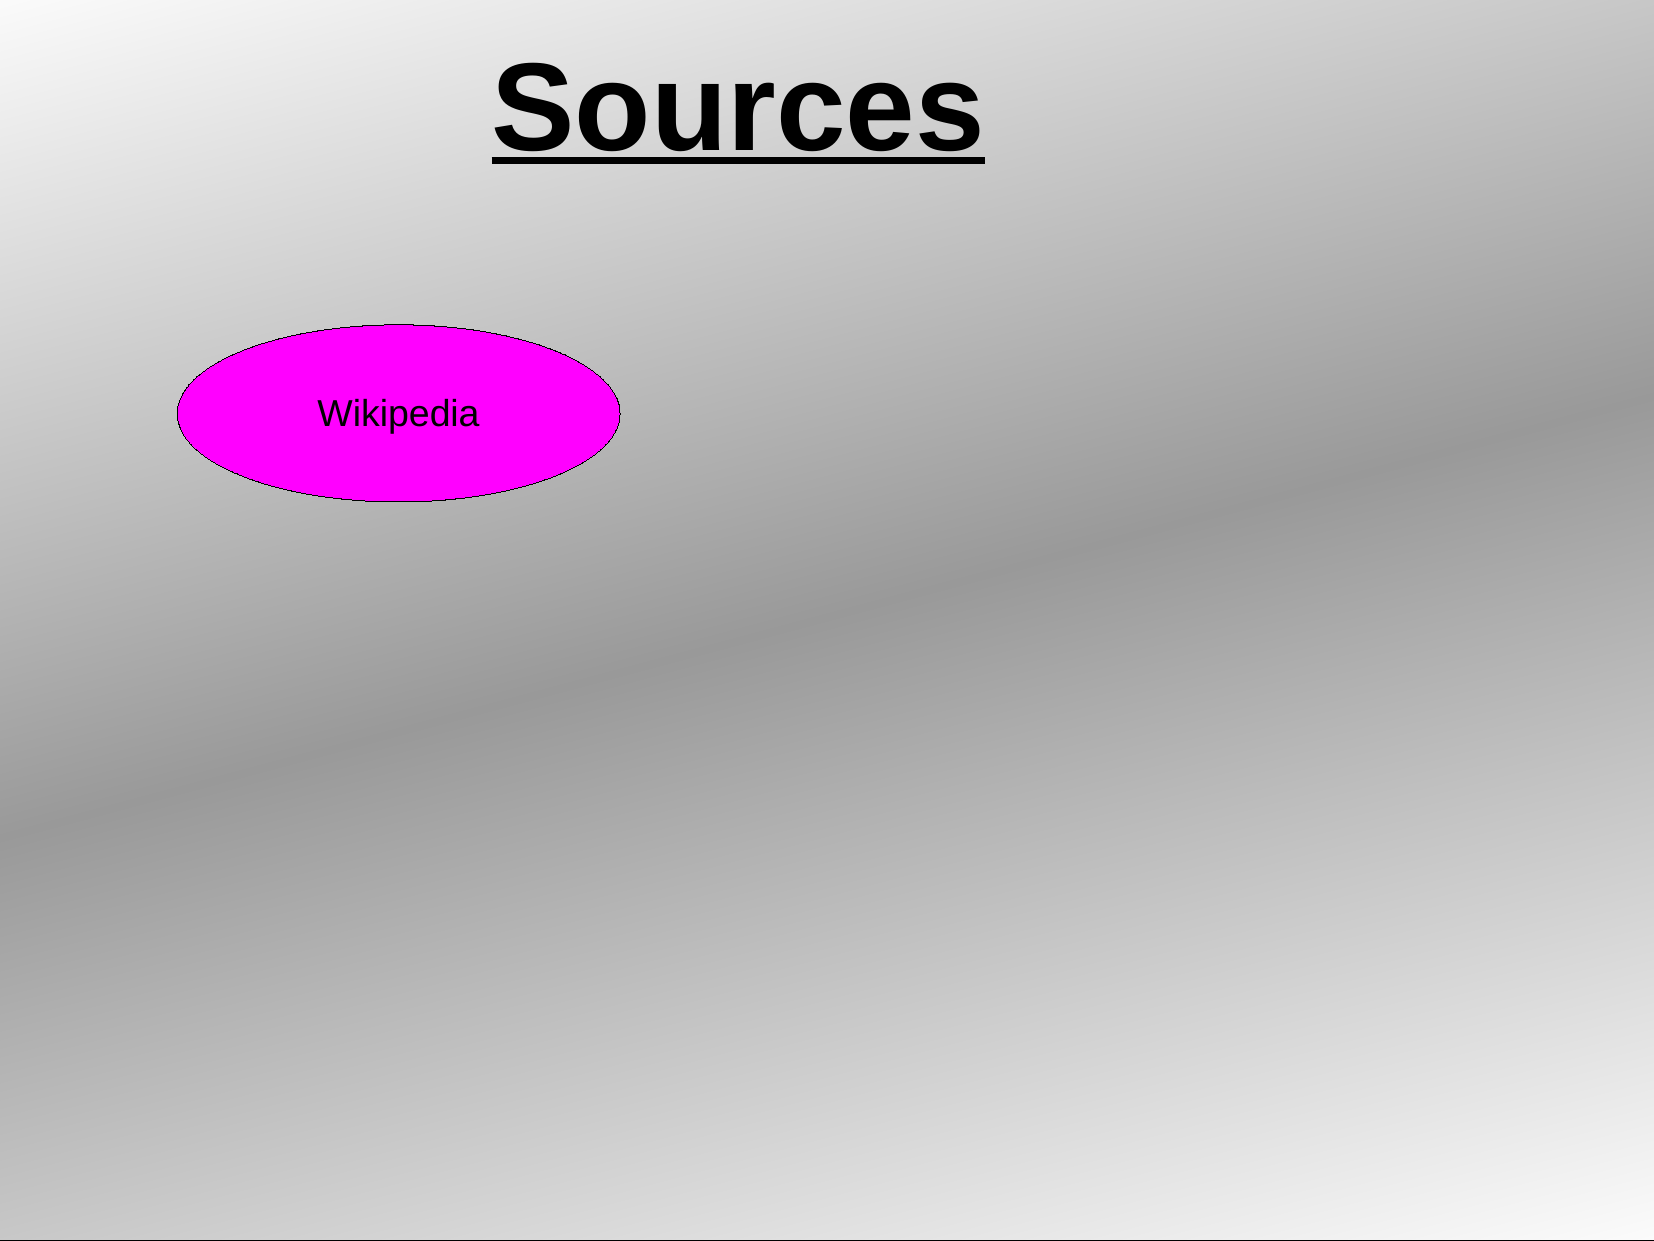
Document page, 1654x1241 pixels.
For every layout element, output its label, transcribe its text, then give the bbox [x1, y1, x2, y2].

text_box Wikipedia [177, 324, 621, 502]
text_box Sources [295, 29, 1182, 185]
text_box [0, 0, 1654, 1241]
